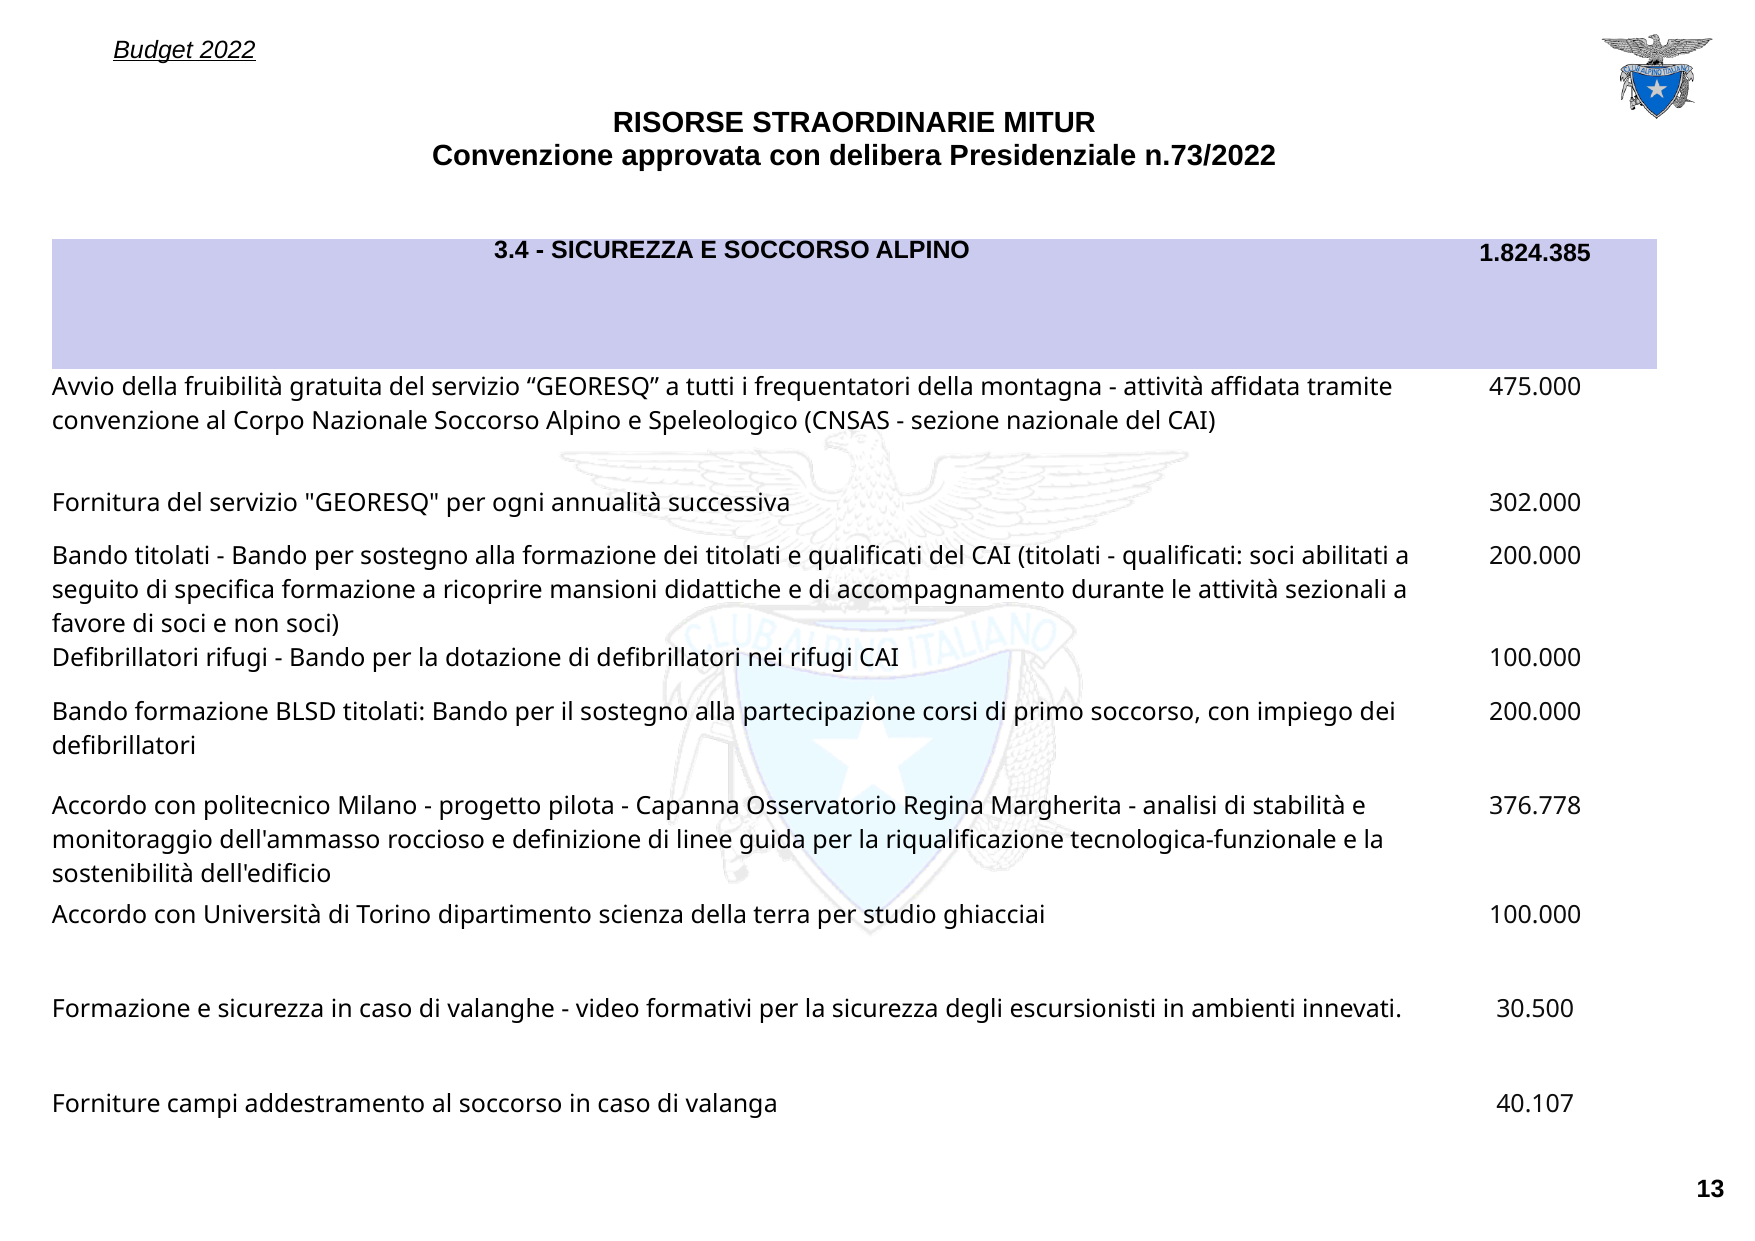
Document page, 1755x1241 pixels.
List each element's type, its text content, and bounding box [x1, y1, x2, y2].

text_box Budget 2022 [36, 27, 333, 74]
table_cell Accordo con politecnico Milano - progetto pilota - Capanna Osservatorio Regina Margherita - analisi di stabilità e monitoraggio dell'ammasso roccioso e definizione di linee guida per la riqualificazione tecnologica-funzionale e la sostenibilità dell'edificio [52, 788, 1413, 897]
table_header 1.824.385 [1413, 239, 1657, 369]
table_cell Bando formazione BLSD titolati: Bando per il sostegno alla partecipazione corsi di primo soccorso, con impiego dei defibrillatori [52, 693, 1413, 788]
table_cell 302.000 [1413, 484, 1657, 538]
table_cell Forniture campi addestramento al soccorso in caso di valanga [52, 1086, 1413, 1180]
table_cell Avvio della fruibilità gratuita del servizio “GEORESQ” a tutti i frequentatori della montagna - attività affidata tramite convenzione al Corpo Nazionale Soccorso Alpino e Speleologico (CNSAS - sezione nazionale del CAI) [52, 369, 1413, 484]
picture [1597, 29, 1718, 128]
table_cell 100.000 [1413, 897, 1657, 991]
table_cell 200.000 [1413, 693, 1657, 788]
table_cell 40.107 [1413, 1086, 1657, 1180]
table_cell Formazione e sicurezza in caso di valanghe - video formativi per la sicurezza degli escursionisti in ambienti innevati. [52, 991, 1413, 1086]
table_cell Bando titolati - Bando per sostegno alla formazione dei titolati e qualificati del CAI (titolati - qualificati: soci abilitati a seguito di specifica formazione a ricoprire mansioni didattiche e di accompagnamento durante le attività sezionali a favore di soci e non soci) [52, 538, 1413, 640]
text_box 13 [1681, 1167, 1753, 1214]
table_cell Fornitura del servizio "GEORESQ" per ogni annualità successiva [52, 484, 1413, 538]
table_cell 475.000 [1413, 369, 1657, 484]
table_cell 30.500 [1413, 991, 1657, 1086]
table_header 3.4 - SICUREZZA E SOCCORSO ALPINO [52, 239, 1413, 369]
table_header RISORSE STRAORDINARIE MITUR Convenzione approvata con delibera Presidenziale n.73/2022 [270, 98, 1439, 211]
table_cell [270, 211, 1439, 268]
table_cell 376.778 [1413, 788, 1657, 897]
table_cell 200.000 [1413, 538, 1657, 640]
table_cell Defibrillatori rifugi - Bando per la dotazione di defibrillatori nei rifugi CAI [52, 640, 1413, 693]
table_cell Accordo con Università di Torino dipartimento scienza della terra per studio ghiacciai [52, 897, 1413, 991]
table_cell 100.000 [1413, 640, 1657, 693]
